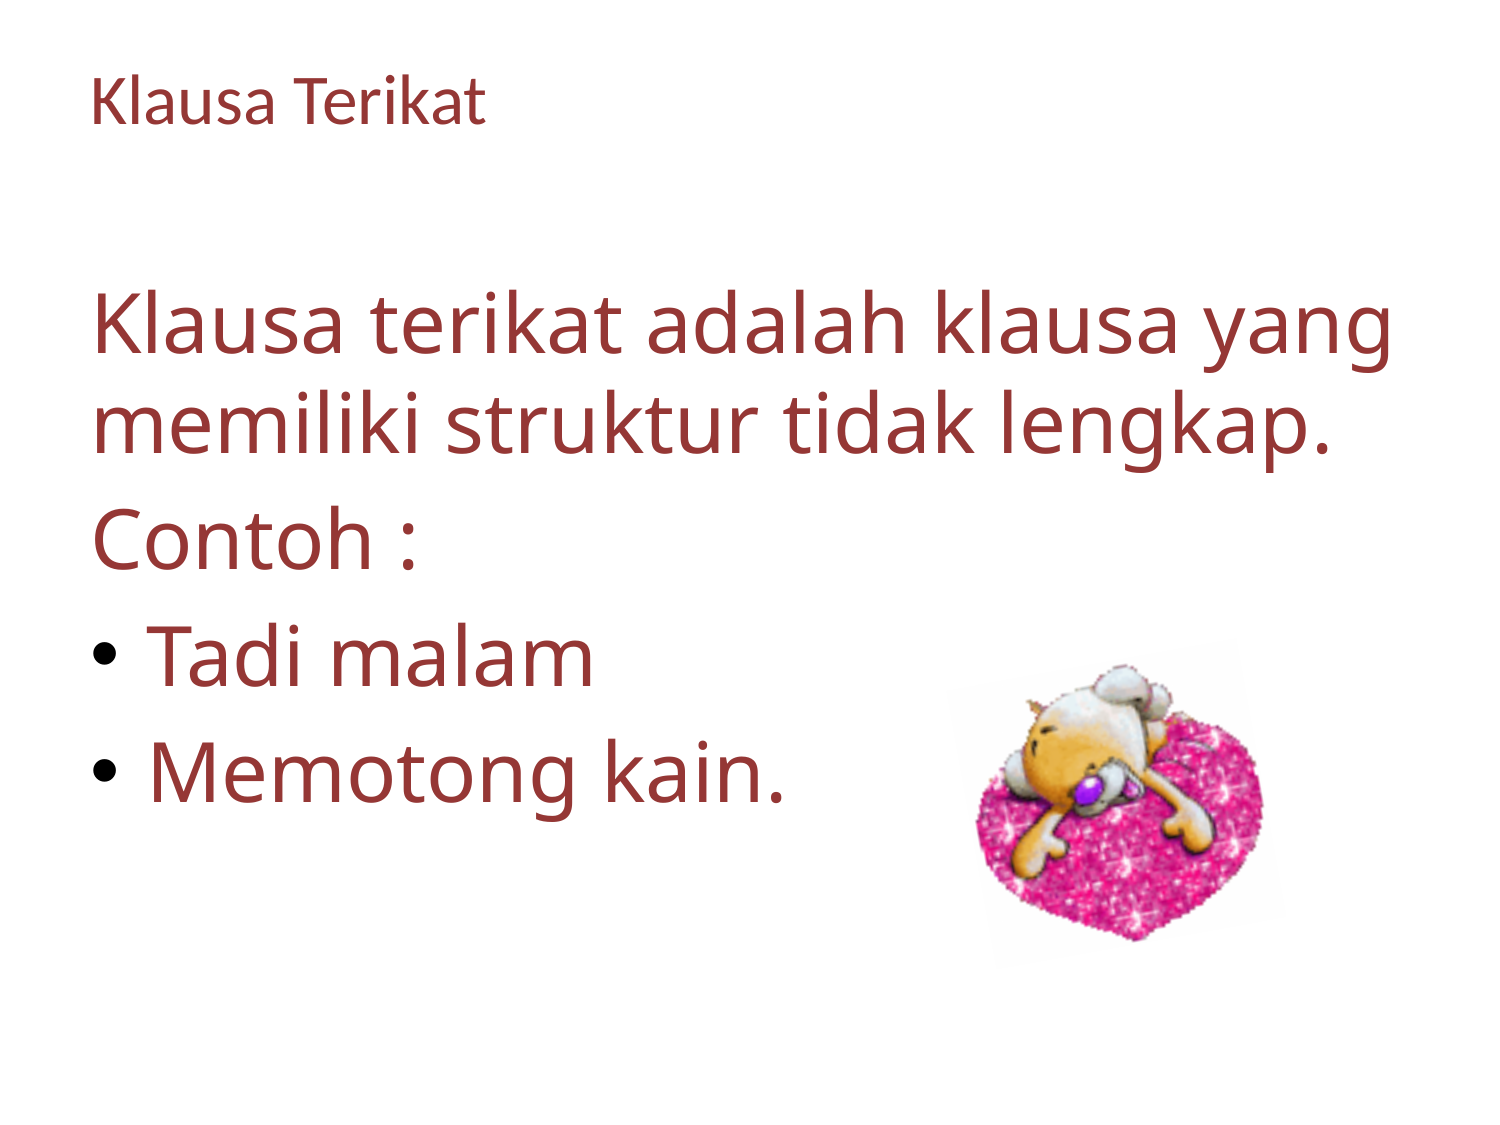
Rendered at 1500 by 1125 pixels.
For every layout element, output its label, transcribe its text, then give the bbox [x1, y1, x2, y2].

picture [946, 638, 1286, 969]
list Klausa terikat adalah klausa yang memiliki struktur tidak lengkap. Contoh : Tadi malam Memotong kain. [75, 262, 1425, 1005]
title Klausa Terikat [75, 45, 1425, 233]
